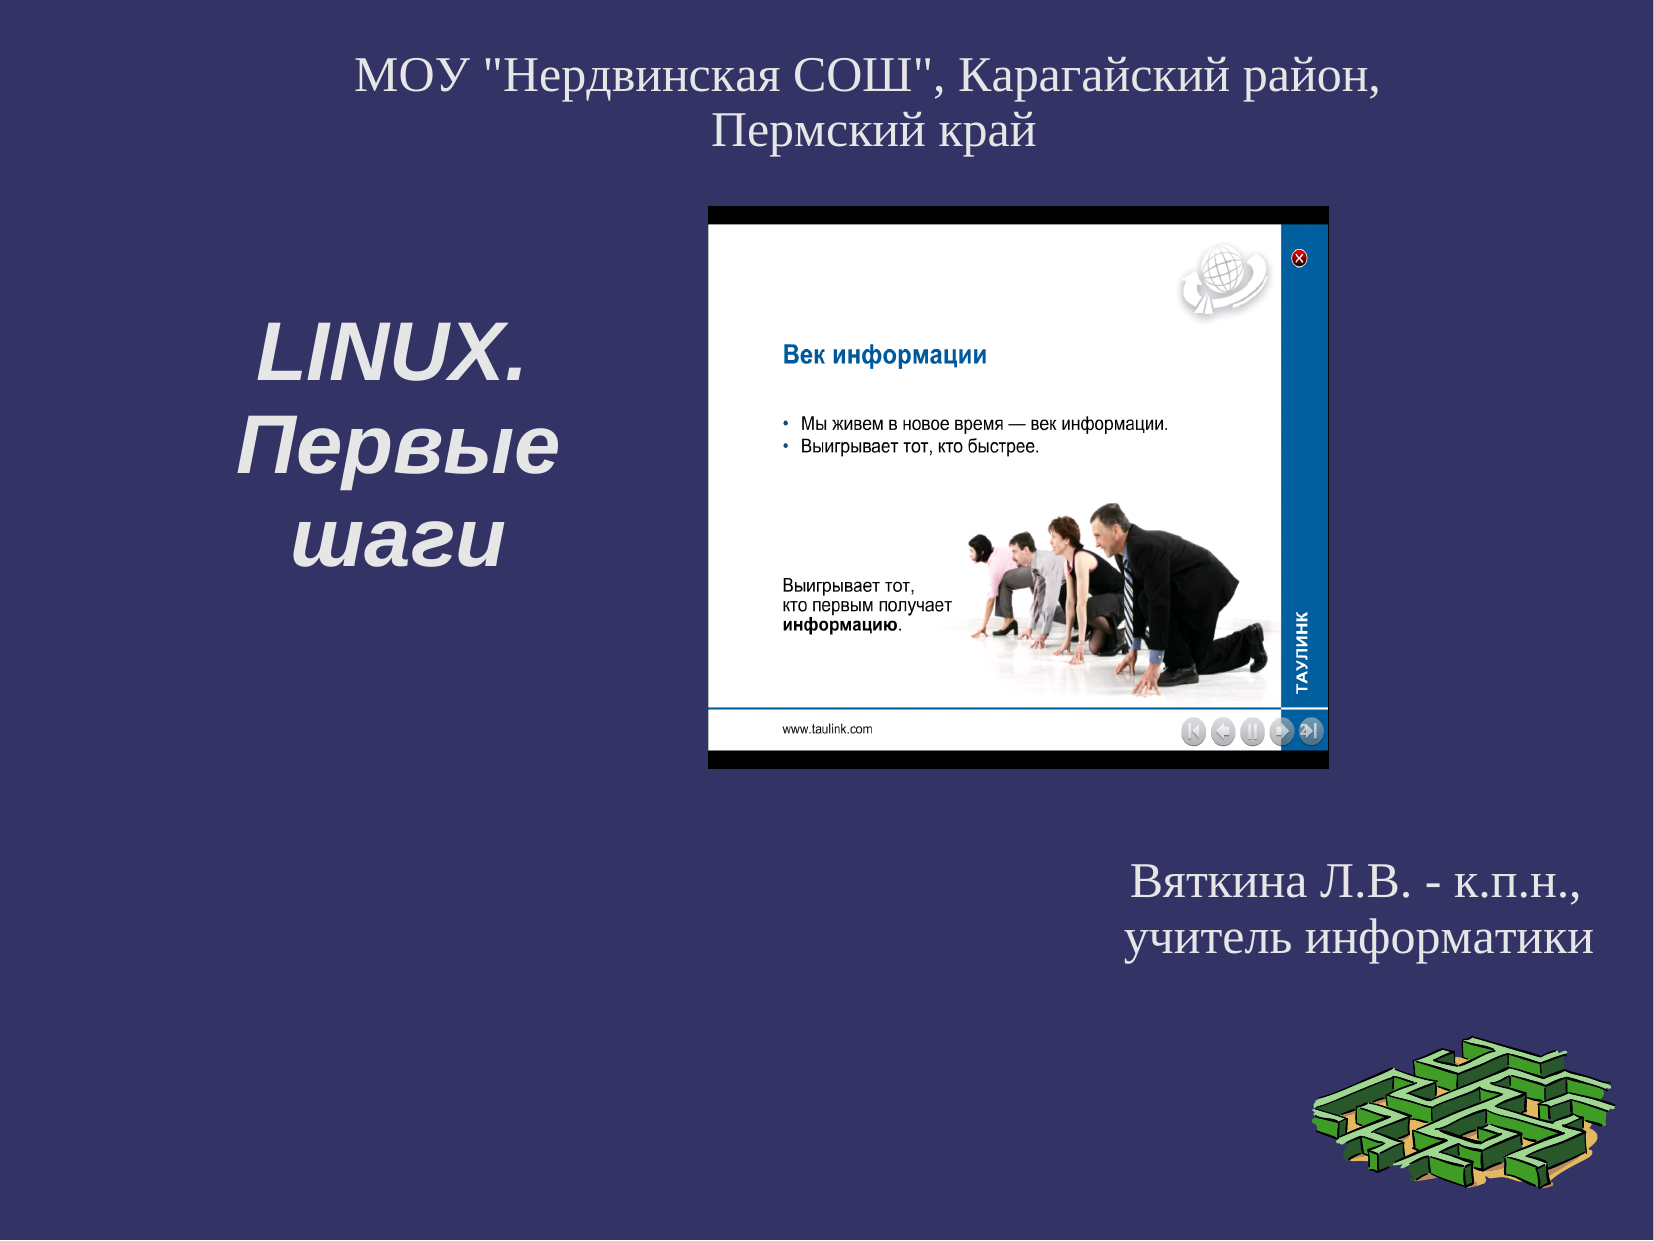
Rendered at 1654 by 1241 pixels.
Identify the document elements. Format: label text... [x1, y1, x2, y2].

subtitle МОУ "Нердвинская СОШ", Карагайский район, Пермский край [118, 41, 1595, 237]
text_box Вяткина Л.В. - к.п.н., учитель информатики [885, 813, 1595, 1004]
picture [708, 206, 1329, 769]
title LINUX. Первые шаги [88, 299, 650, 591]
